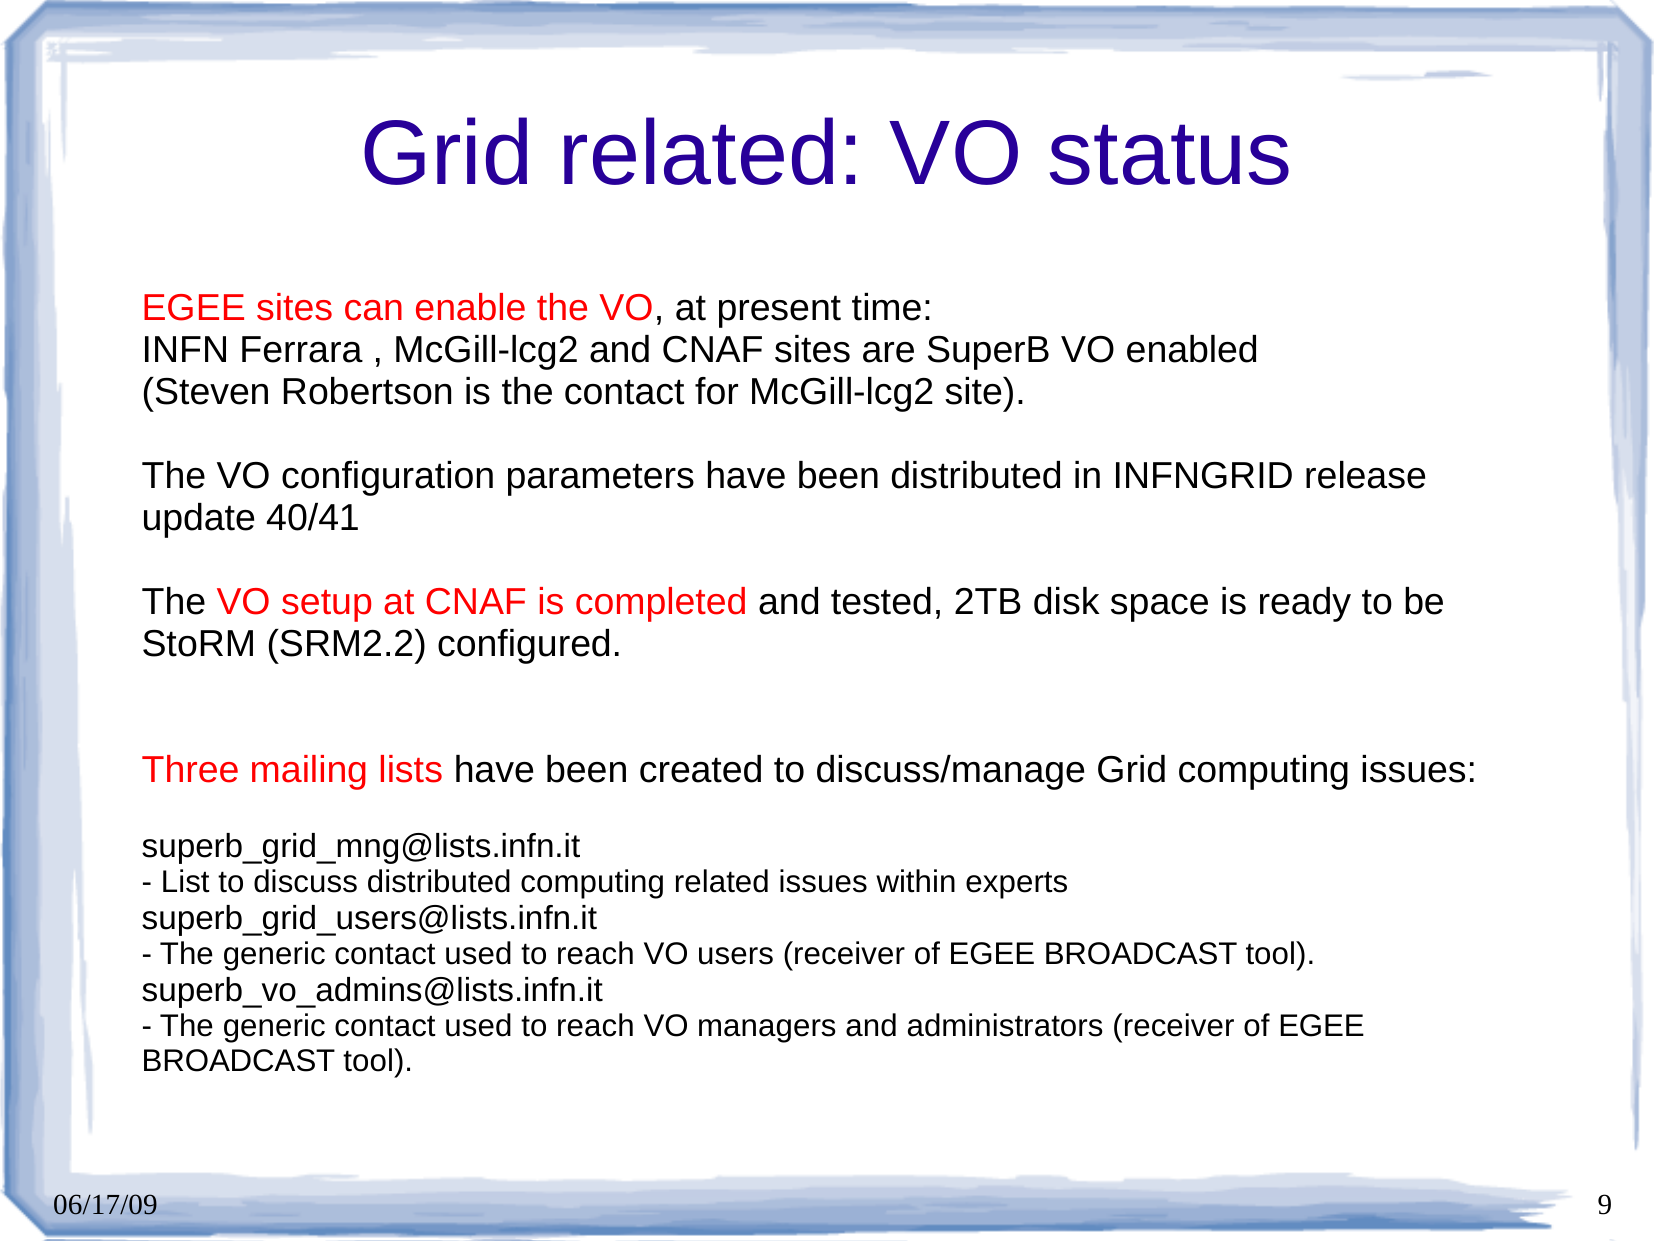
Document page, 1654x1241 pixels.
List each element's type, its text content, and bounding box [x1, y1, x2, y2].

title Grid related: VO status [82, 56, 1571, 250]
picture [0, 0, 1654, 1241]
text_box EGEE sites can enable the VO, at present time: INFN Ferrara , McGill-lcg2 and CNAF sites are SuperB VO enabled (Steven Robertson is the contact for McGill-lcg2 site). The VO configuration parameters have been distributed in INFNGRID release update 40/41 The VO setup at CNAF is completed and tested, 2TB disk space is ready to be StoRM (SRM2.2) configured. Three mailing lists have been created to discuss/manage Grid computing issues: superb_grid_mng@lists.infn.it - List to discuss distributed computing related issues within experts superb_grid_users@lists.infn.it - The generic contact used to reach VO users (receiver of EGEE BROADCAST tool). superb_vo_admins@lists.infn.it - The generic contact used to reach VO managers and administrators (receiver of EGEE BROADCAST tool). [126, 279, 1504, 1086]
